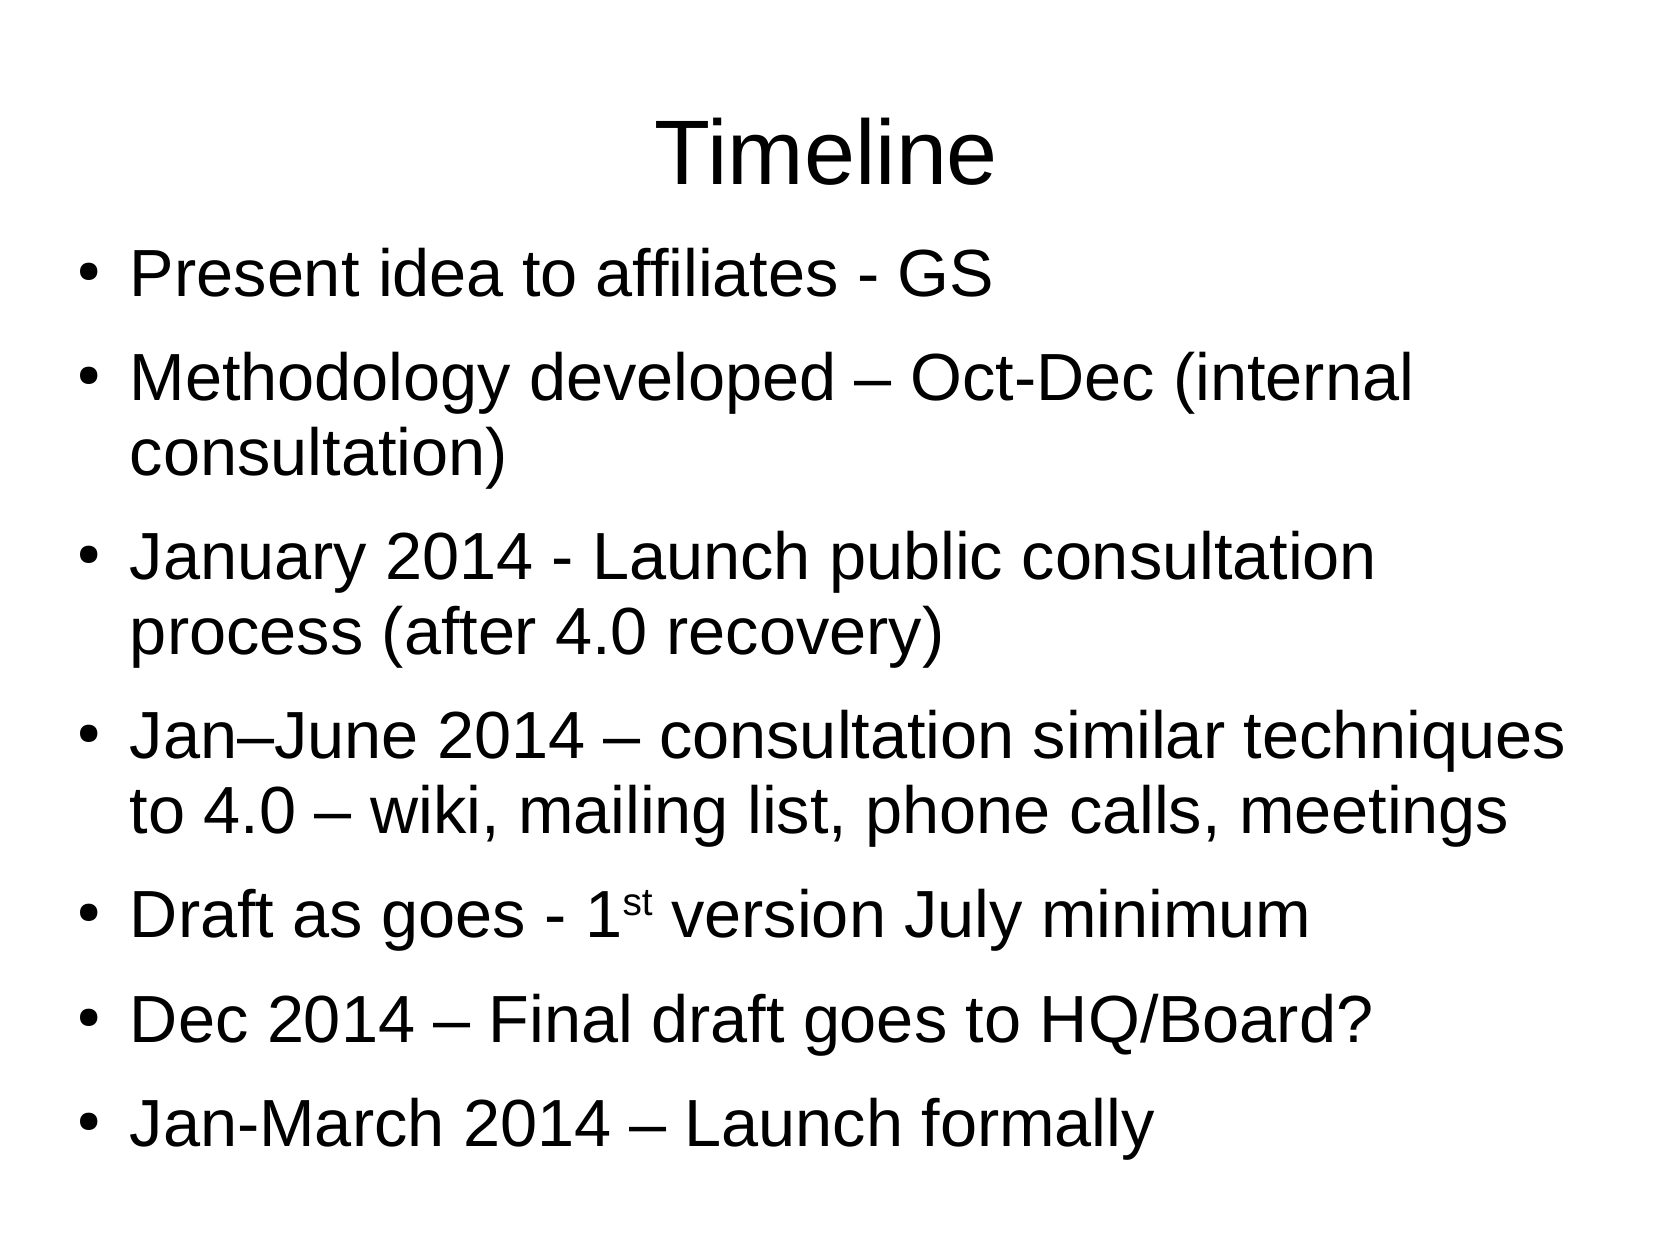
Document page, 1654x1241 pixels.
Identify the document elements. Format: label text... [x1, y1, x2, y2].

list Present idea to affiliates - GS Methodology developed – Oct-Dec (internal consultation) January 2014 - Launch public consultation process (after 4.0 recovery) Jan–June 2014 – consultation similar techniques to 4.0 – wiki, mailing list, phone calls, meetings Draft as goes - 1st version July minimum Dec 2014 – Final draft goes to HQ/Board? Jan-March 2014 – Launch formally [59, 236, 1607, 1164]
title Timeline [82, 49, 1571, 236]
